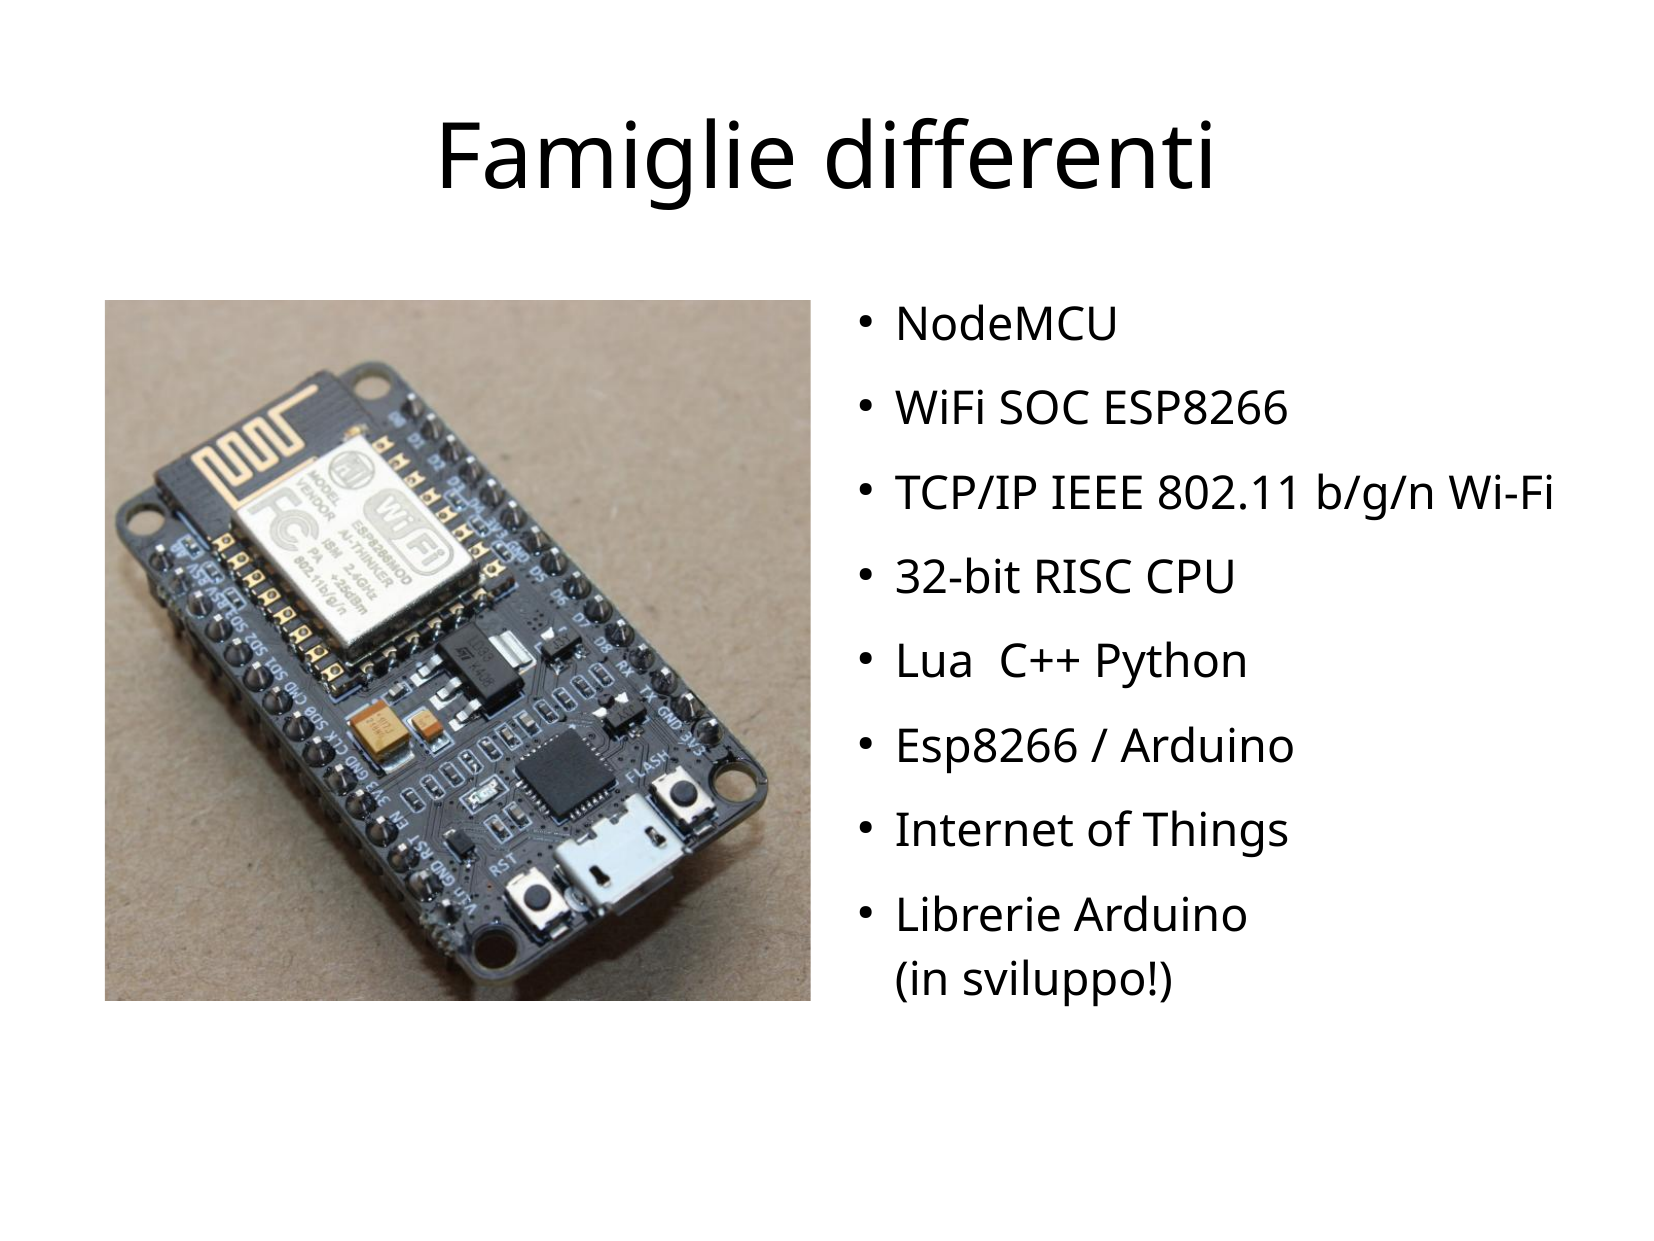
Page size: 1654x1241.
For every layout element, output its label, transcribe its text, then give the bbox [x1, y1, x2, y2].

title Famiglie differenti [82, 49, 1571, 257]
picture [104, 300, 811, 1001]
list NodeMCU WiFi SOC ESP8266 TCP/IP IEEE 802.11 b/g/n Wi-Fi 32-bit RISC CPU Lua C++ Python Esp8266 / Arduino Internet of Things Librerie Arduino (in sviluppo!) [845, 290, 1572, 1010]
